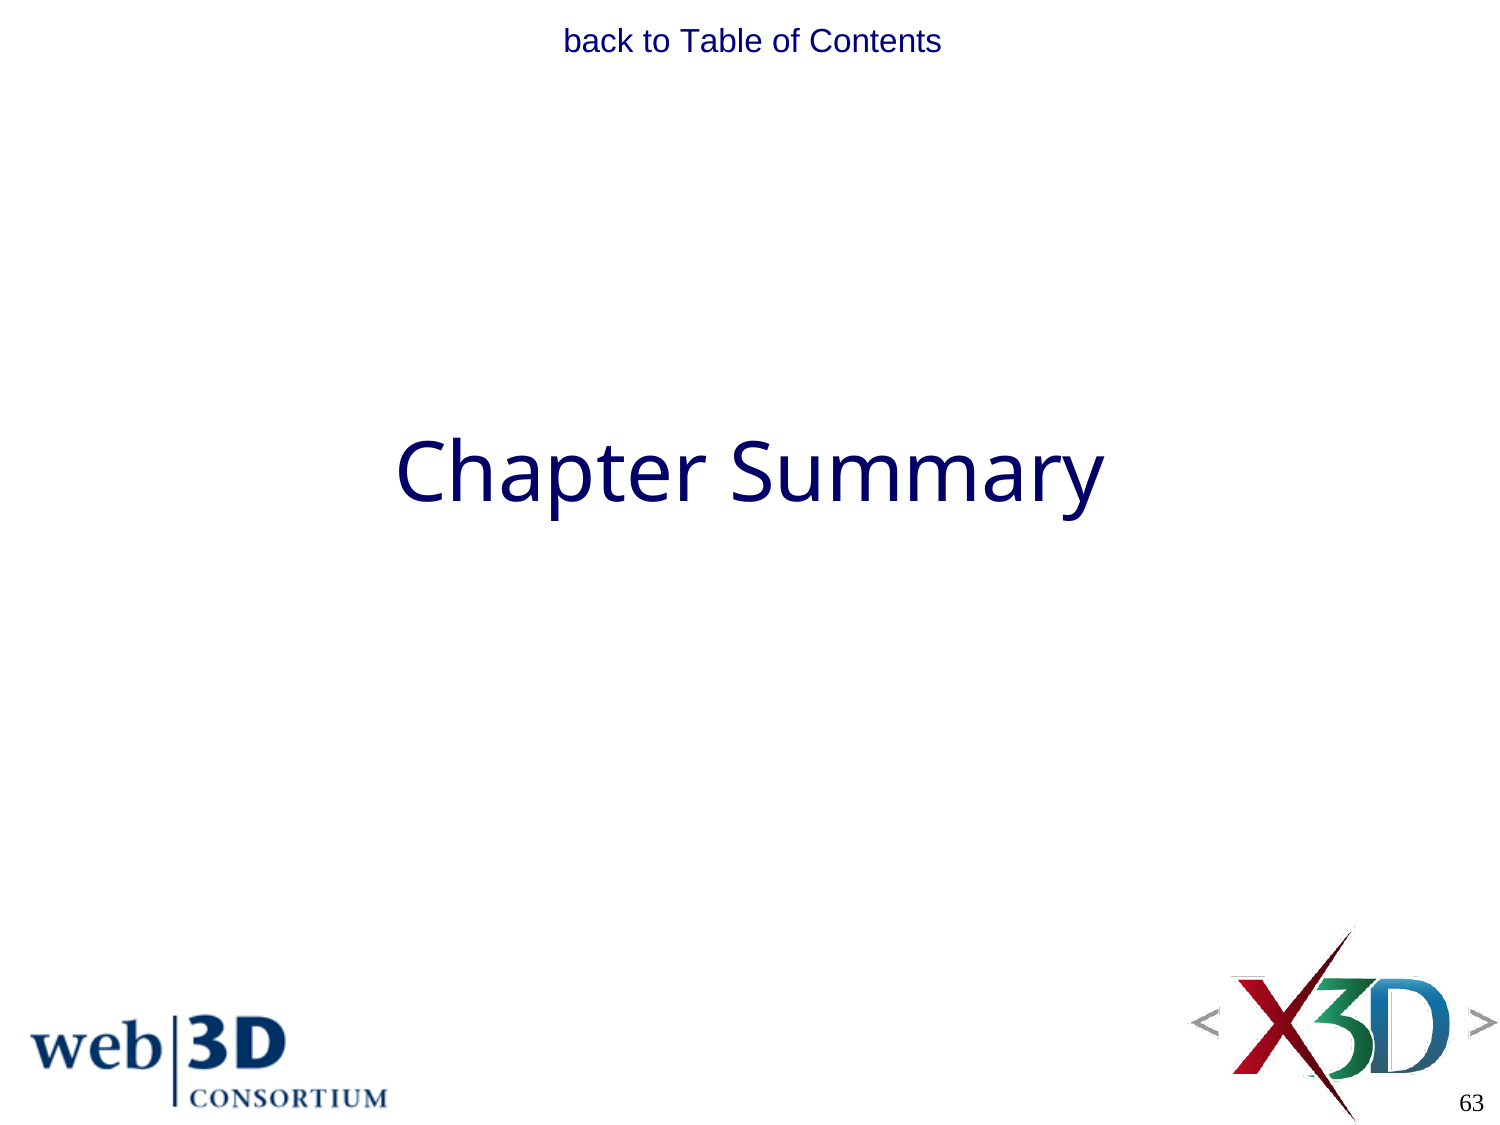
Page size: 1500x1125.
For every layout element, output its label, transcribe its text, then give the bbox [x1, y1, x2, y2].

picture [12, 998, 413, 1118]
title Chapter Summary [112, 374, 1388, 563]
text_box back to Table of Contents [548, 14, 958, 68]
picture [1187, 926, 1500, 1125]
